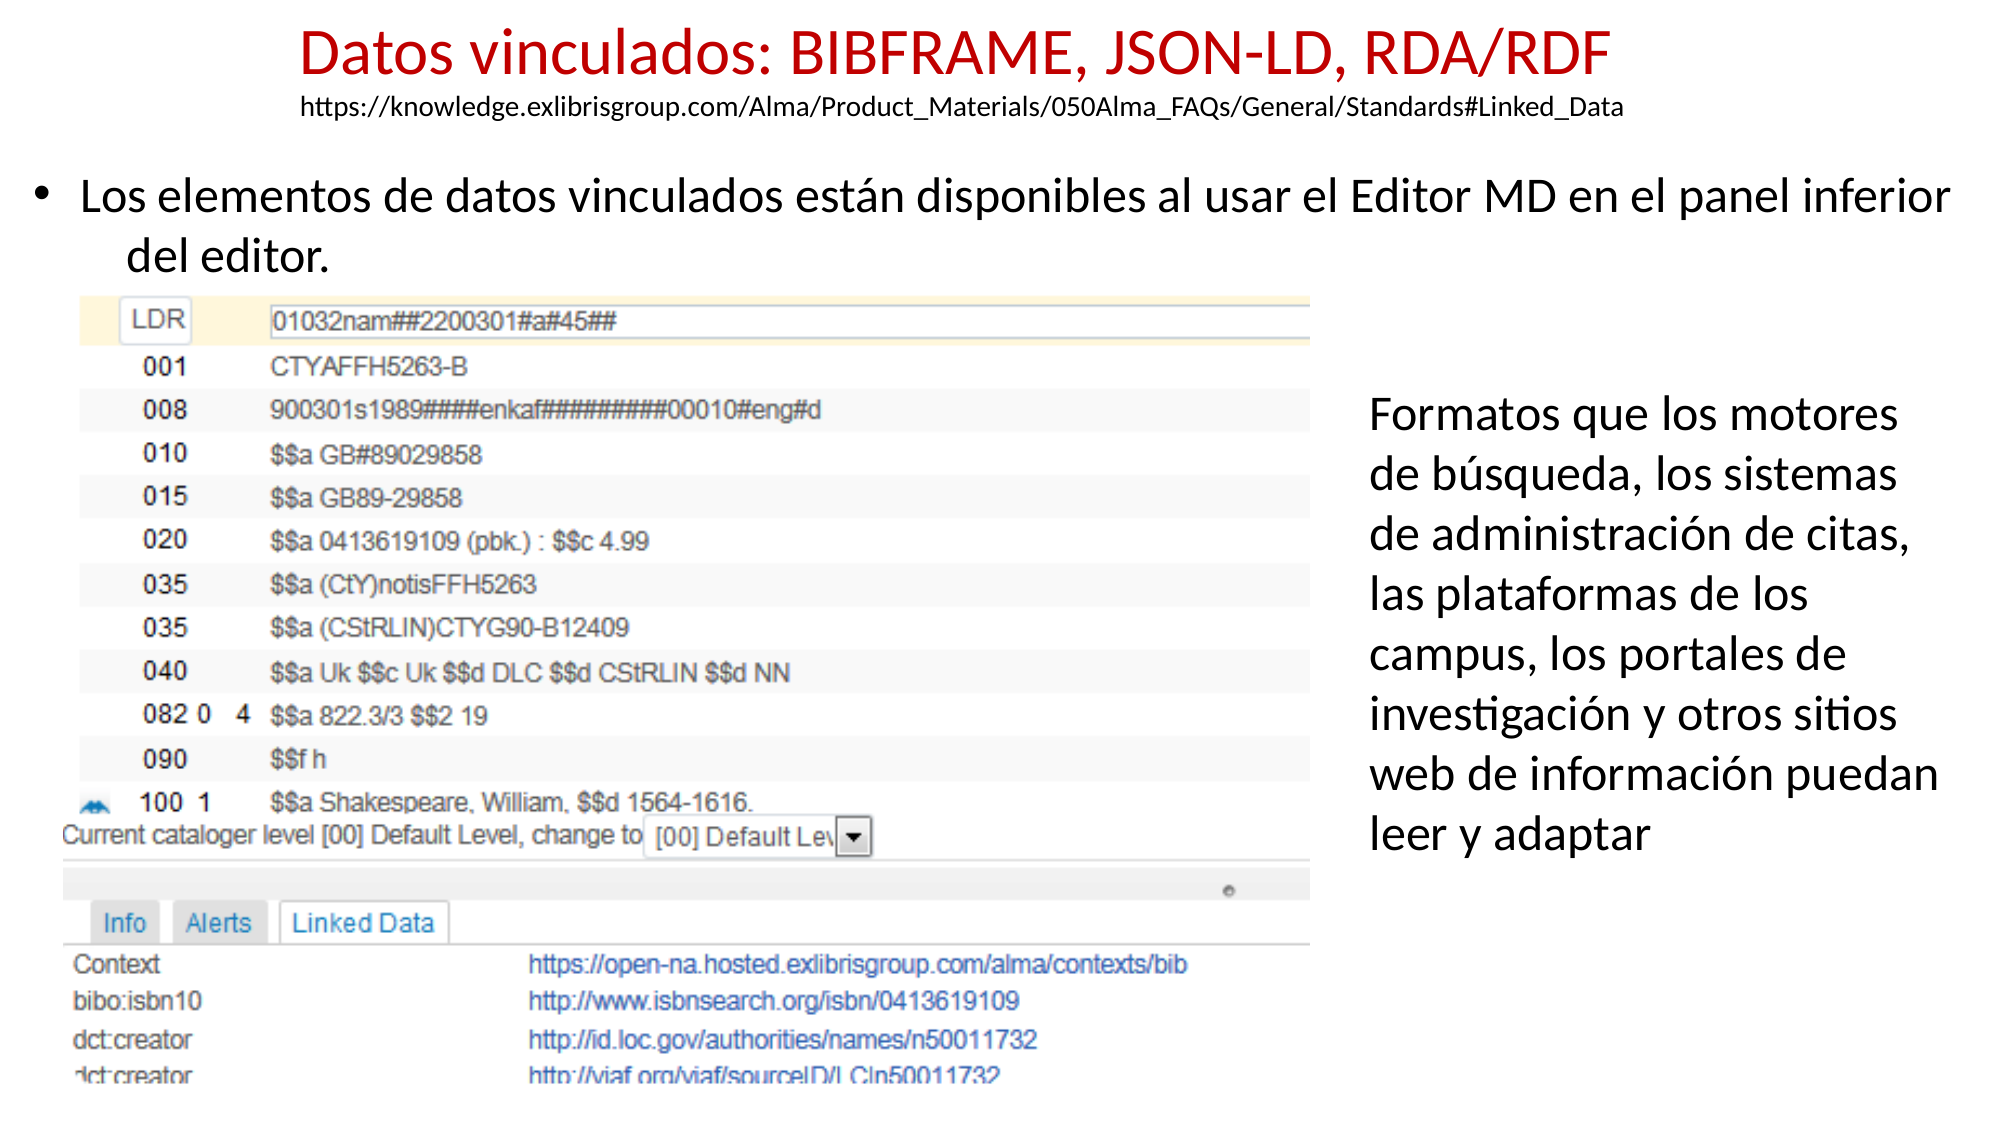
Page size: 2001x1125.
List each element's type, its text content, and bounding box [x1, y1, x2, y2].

picture [63, 290, 1310, 1125]
text_box Formatos que los motores de búsqueda, los sistemas de administración de citas, las plataformas de los campus, los portales de investigación y otros sitios web de información puedan leer y adaptar [1354, 372, 1975, 873]
text_box Datos vinculados: BIBFRAME, JSON-LD, RDA/RDF https://knowledge.exlibrisgroup.com/Alma/Product_Materials/050Alma_FAQs/General/Standards#Linked_Data [285, 0, 1640, 130]
text_box Los elementos de datos vinculados están disponibles al usar el Editor MD en el panel inferior del editor. [18, 154, 1985, 291]
